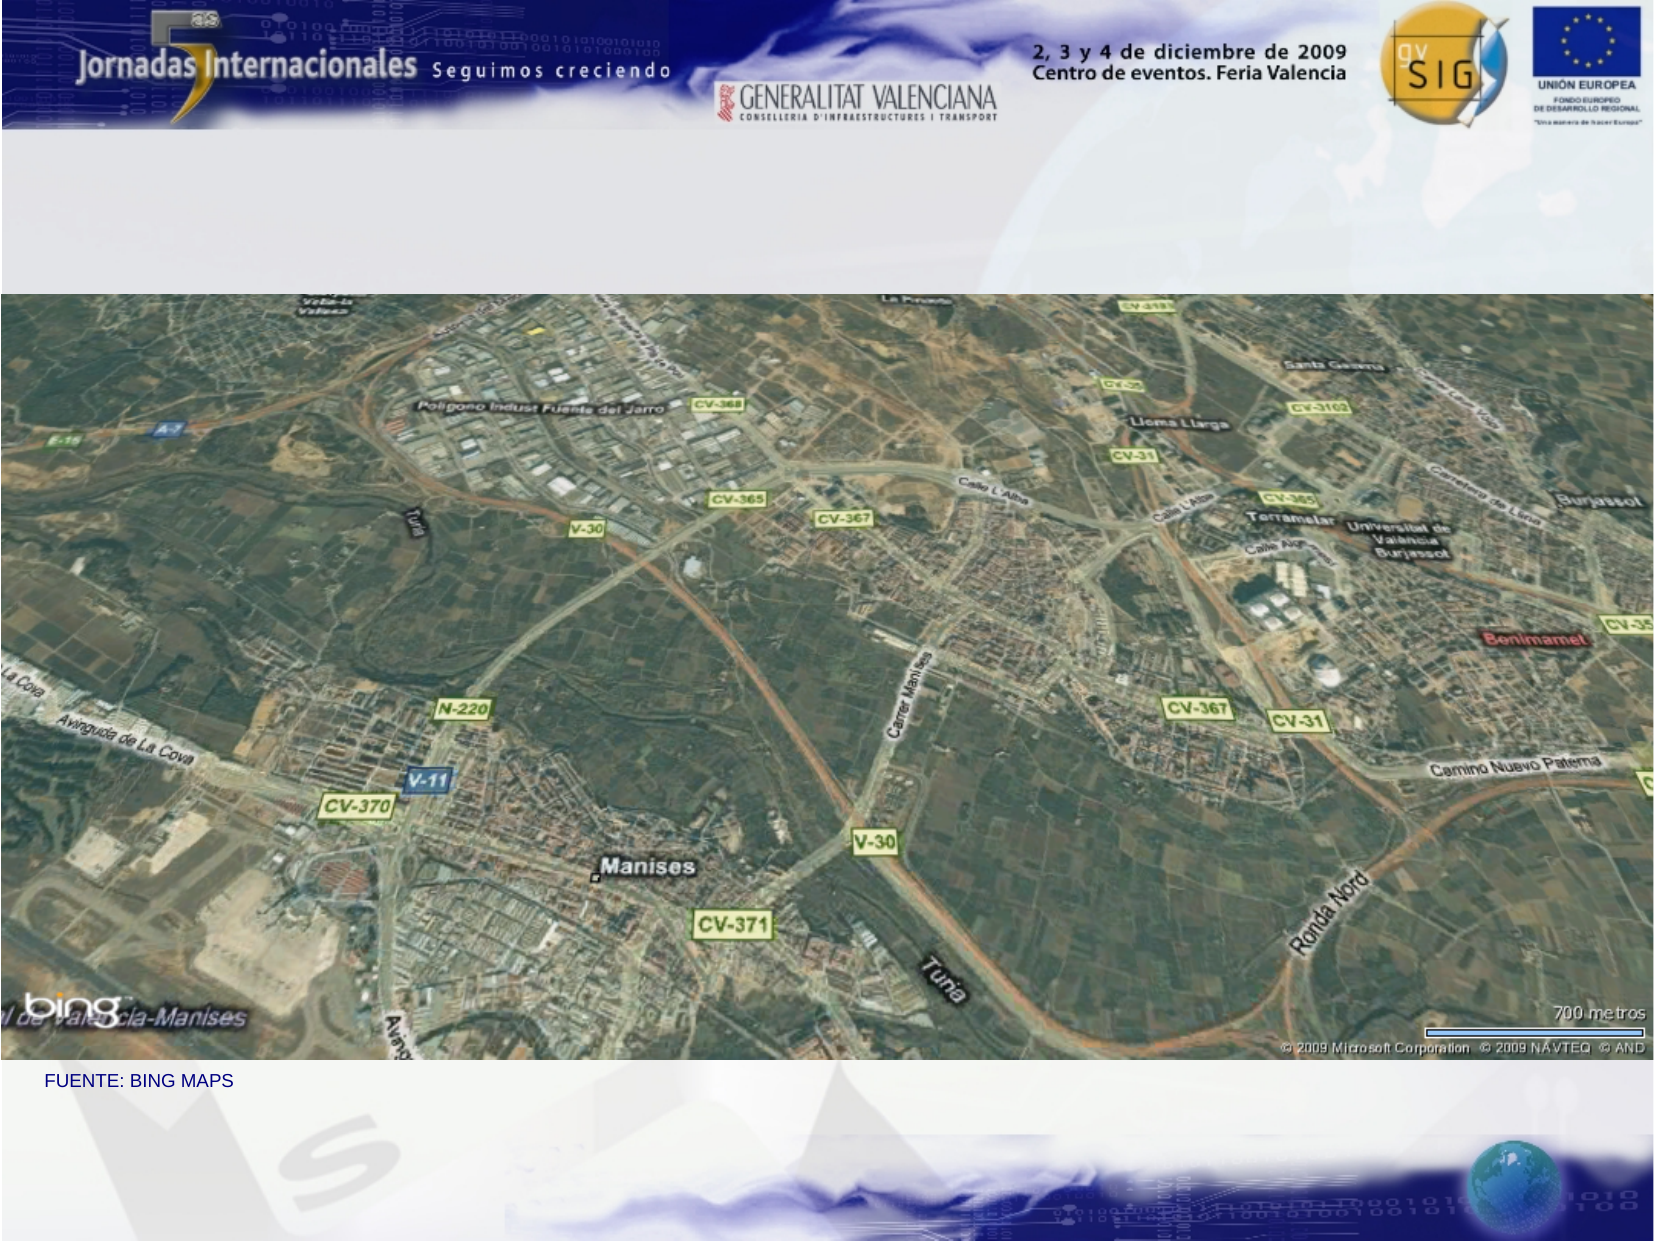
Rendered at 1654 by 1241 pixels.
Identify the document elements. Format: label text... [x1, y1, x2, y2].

picture [1, 0, 1654, 1241]
text_box FUENTE: BING MAPS [29, 1062, 473, 1123]
